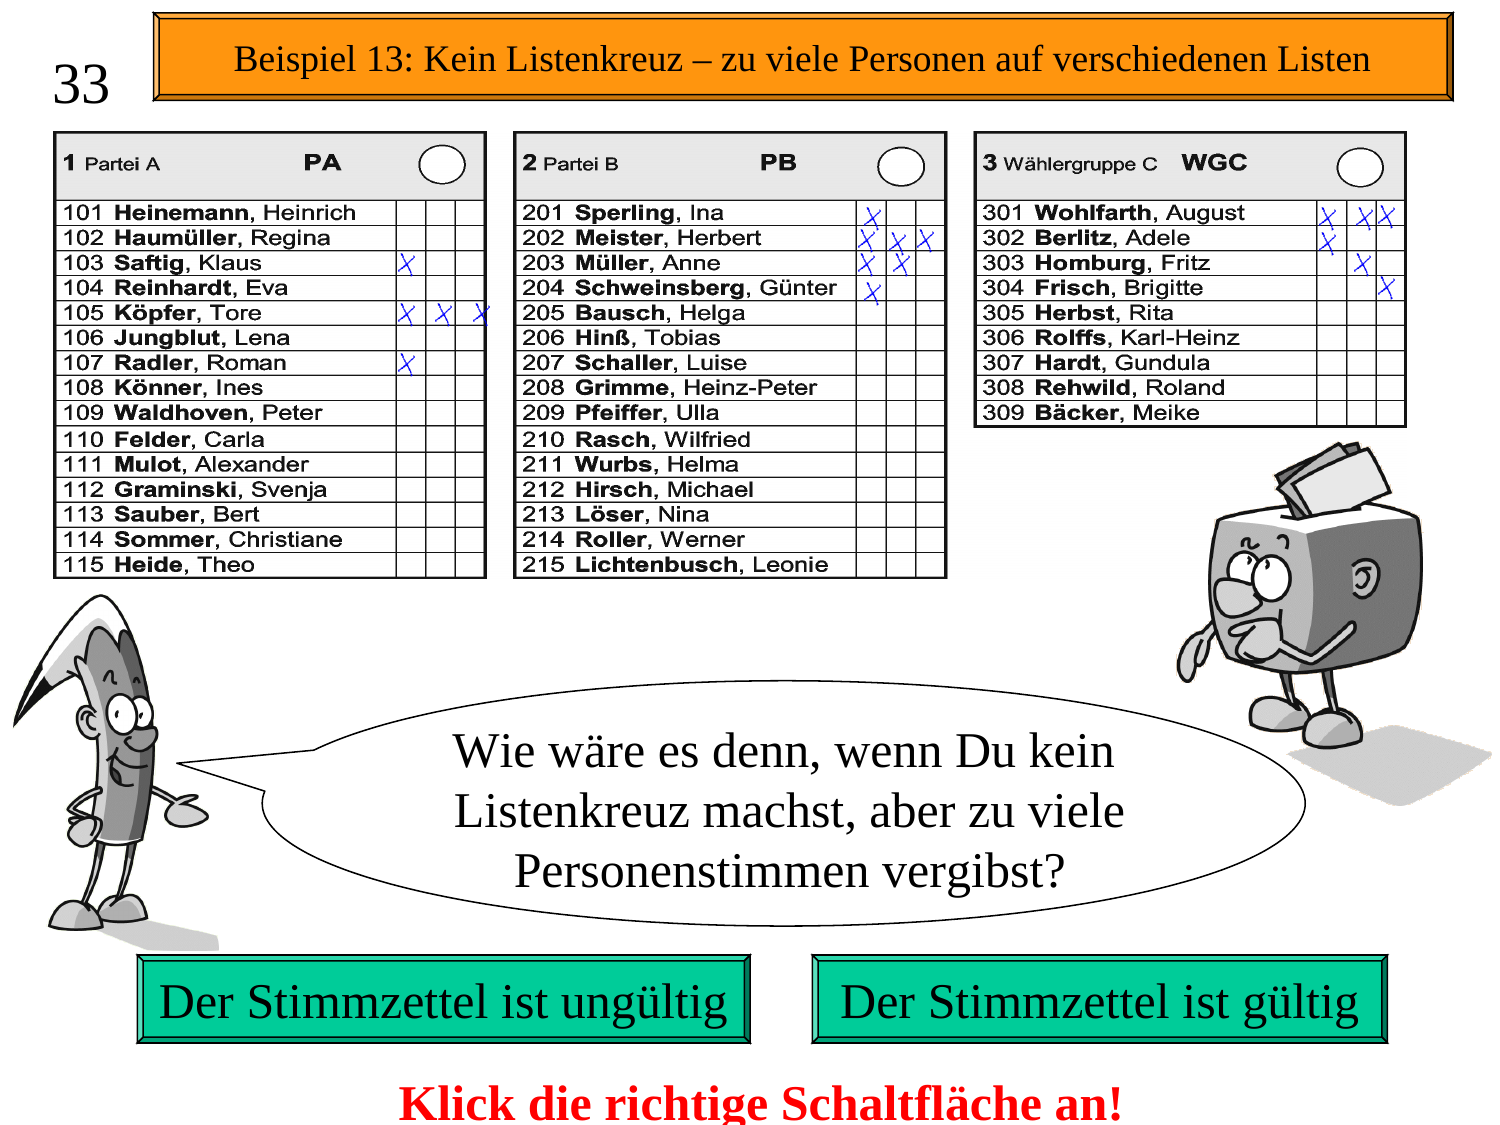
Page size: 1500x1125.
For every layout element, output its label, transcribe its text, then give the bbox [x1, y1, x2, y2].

text_box Beispiel 13: Kein Listenkreuz – zu viele Personen auf verschiedenen Listen [160, 19, 1447, 94]
text_box Der Stimmzettel ist gültig [819, 961, 1381, 1037]
text_box 33 [37, 37, 138, 138]
text_box Wie wäre es denn, wenn Du kein Listenkreuz machst, aber zu viele Personenstimmen vergibst? [176, 680, 1306, 927]
picture [53, 131, 1492, 806]
picture [8, 585, 219, 951]
text_box Klick die richtige Schaltfläche an! [135, 1062, 1388, 1125]
text_box Der Stimmzettel ist ungültig [144, 961, 744, 1037]
